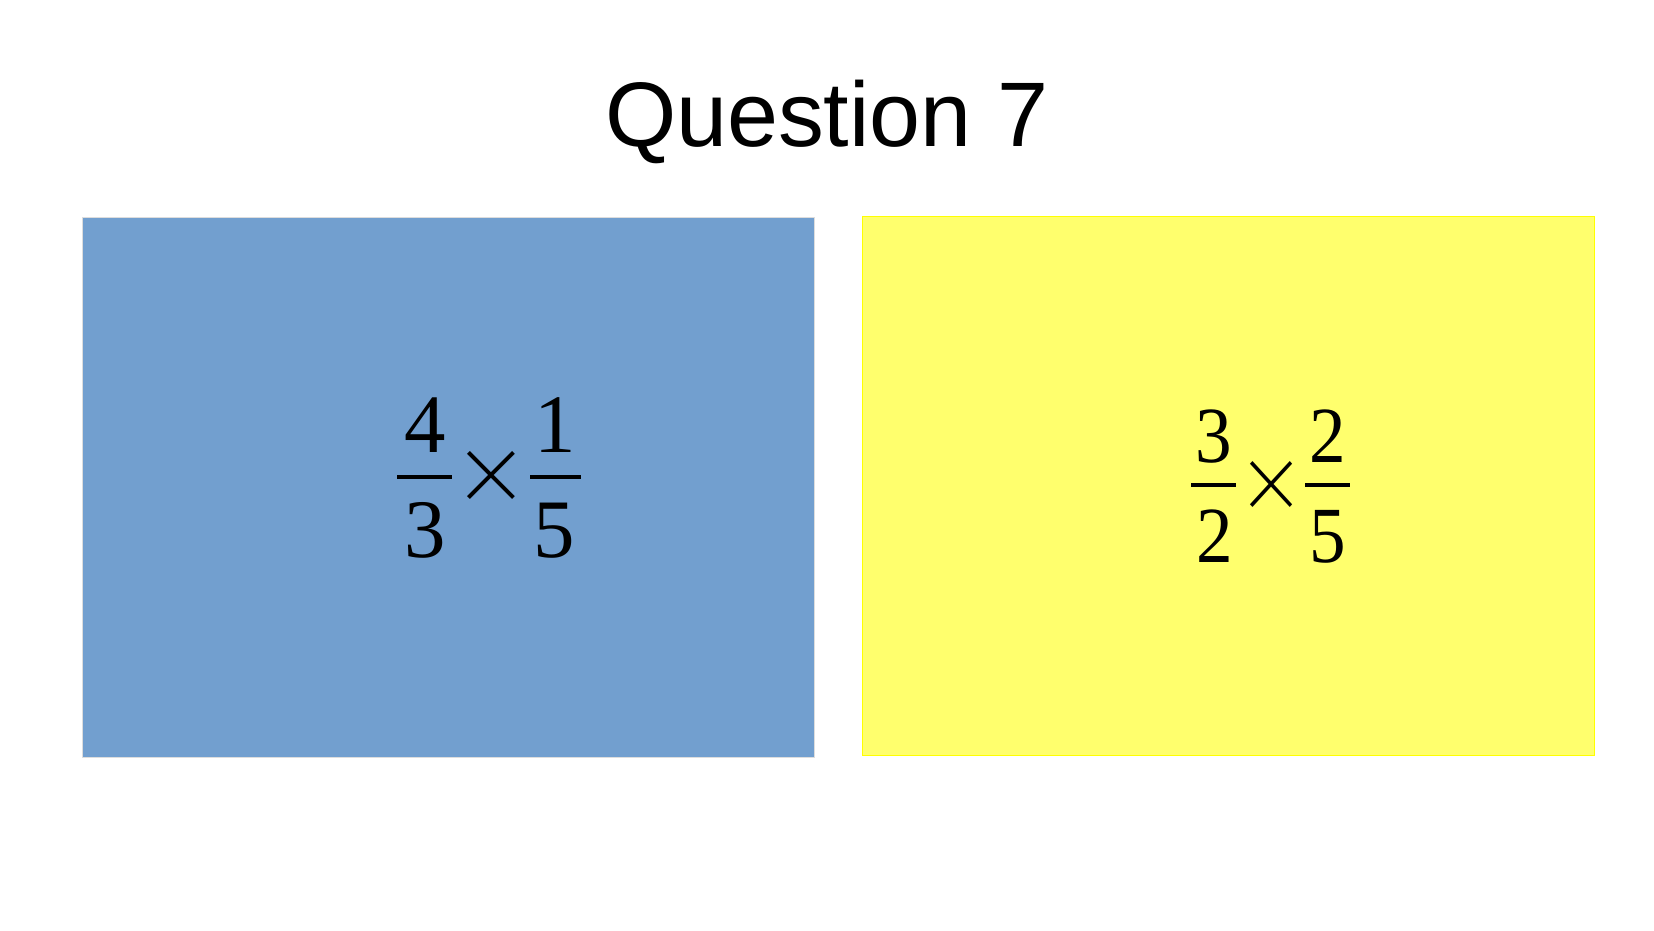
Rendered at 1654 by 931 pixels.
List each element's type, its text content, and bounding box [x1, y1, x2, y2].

title Question 7 [82, 37, 1571, 193]
chart [1183, 390, 1359, 579]
text_box [862, 216, 1595, 756]
chart [387, 377, 591, 575]
text_box [82, 217, 815, 758]
